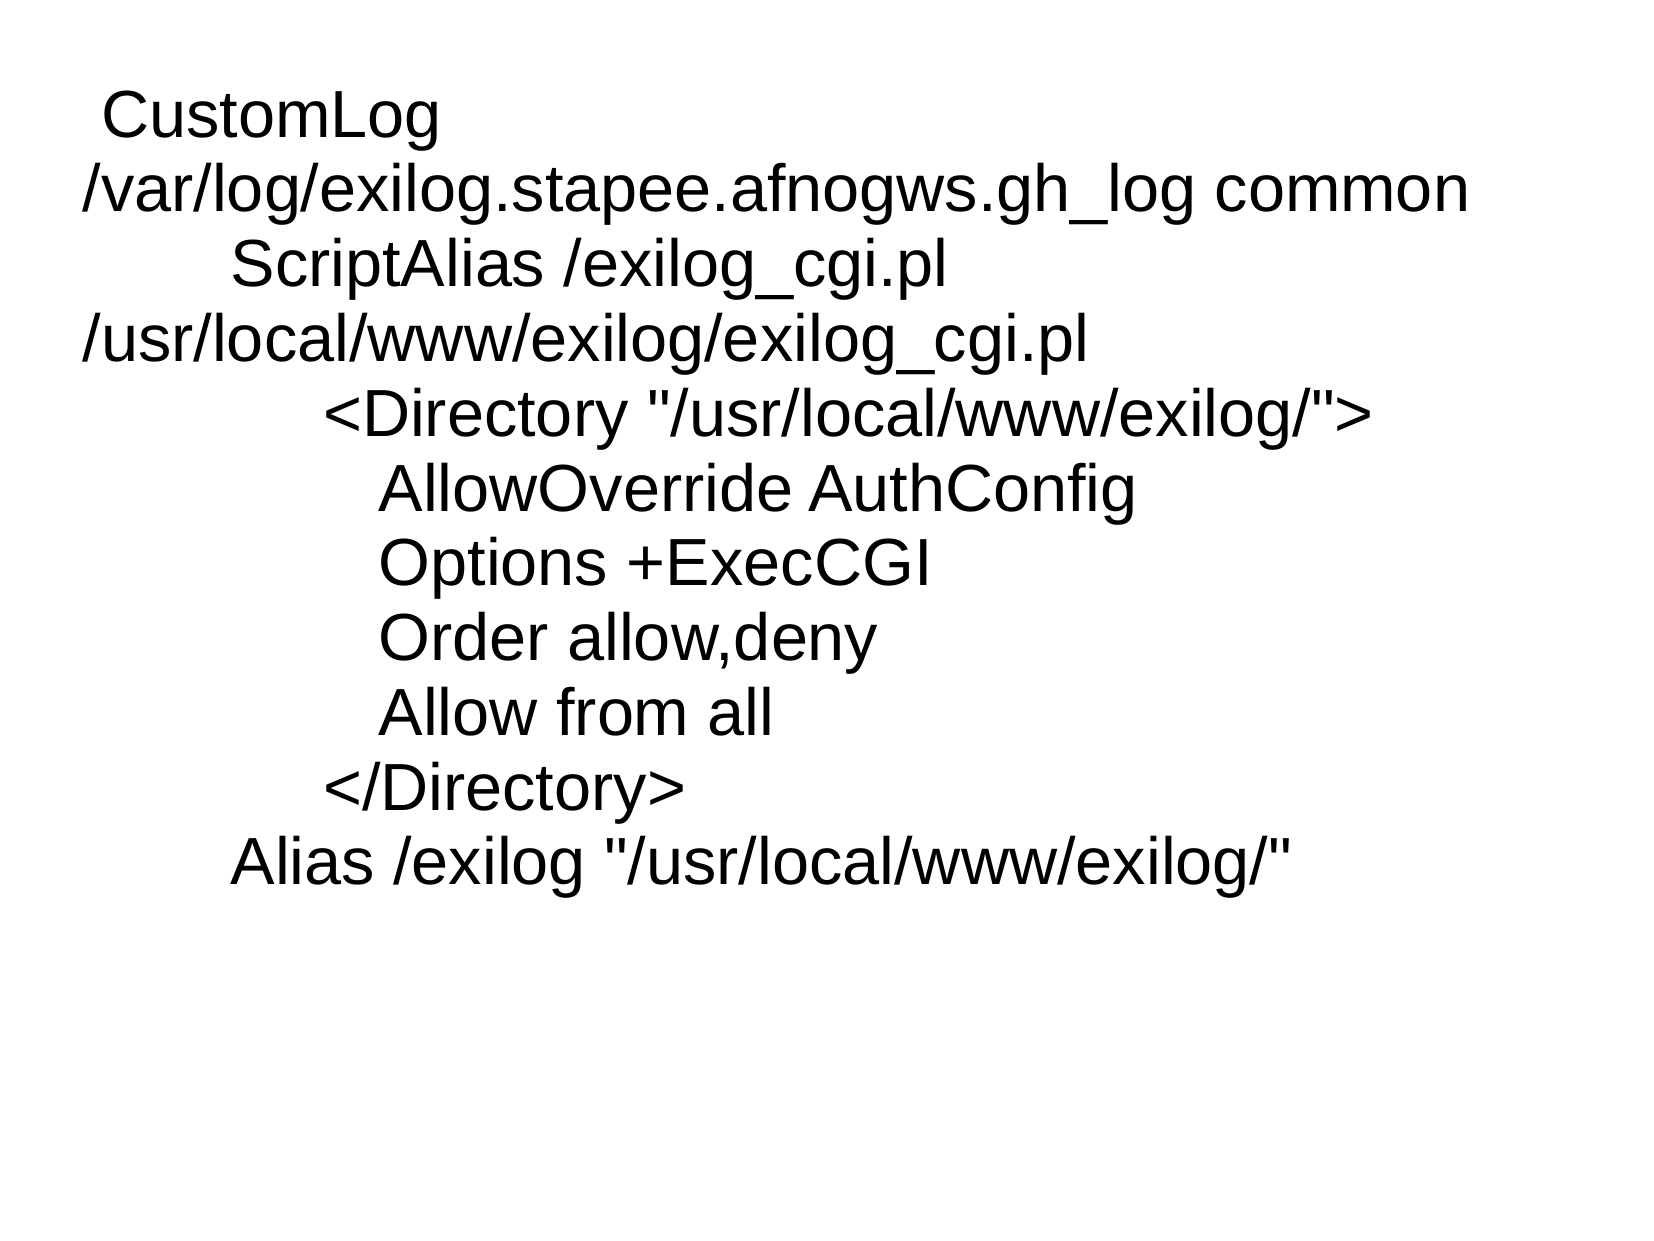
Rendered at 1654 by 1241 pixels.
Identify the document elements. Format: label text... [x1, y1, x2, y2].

subtitle CustomLog /var/log/exilog.stapee.afnogws.gh_log common ScriptAlias /exilog_cgi.pl /usr/local/www/exilog/exilog_cgi.pl <Directory "/usr/local/www/exilog/"> AllowOverride AuthConfig Options +ExecCGI Order allow,deny Allow from all </Directory> Alias /exilog "/usr/local/www/exilog/" [82, 37, 1571, 1163]
